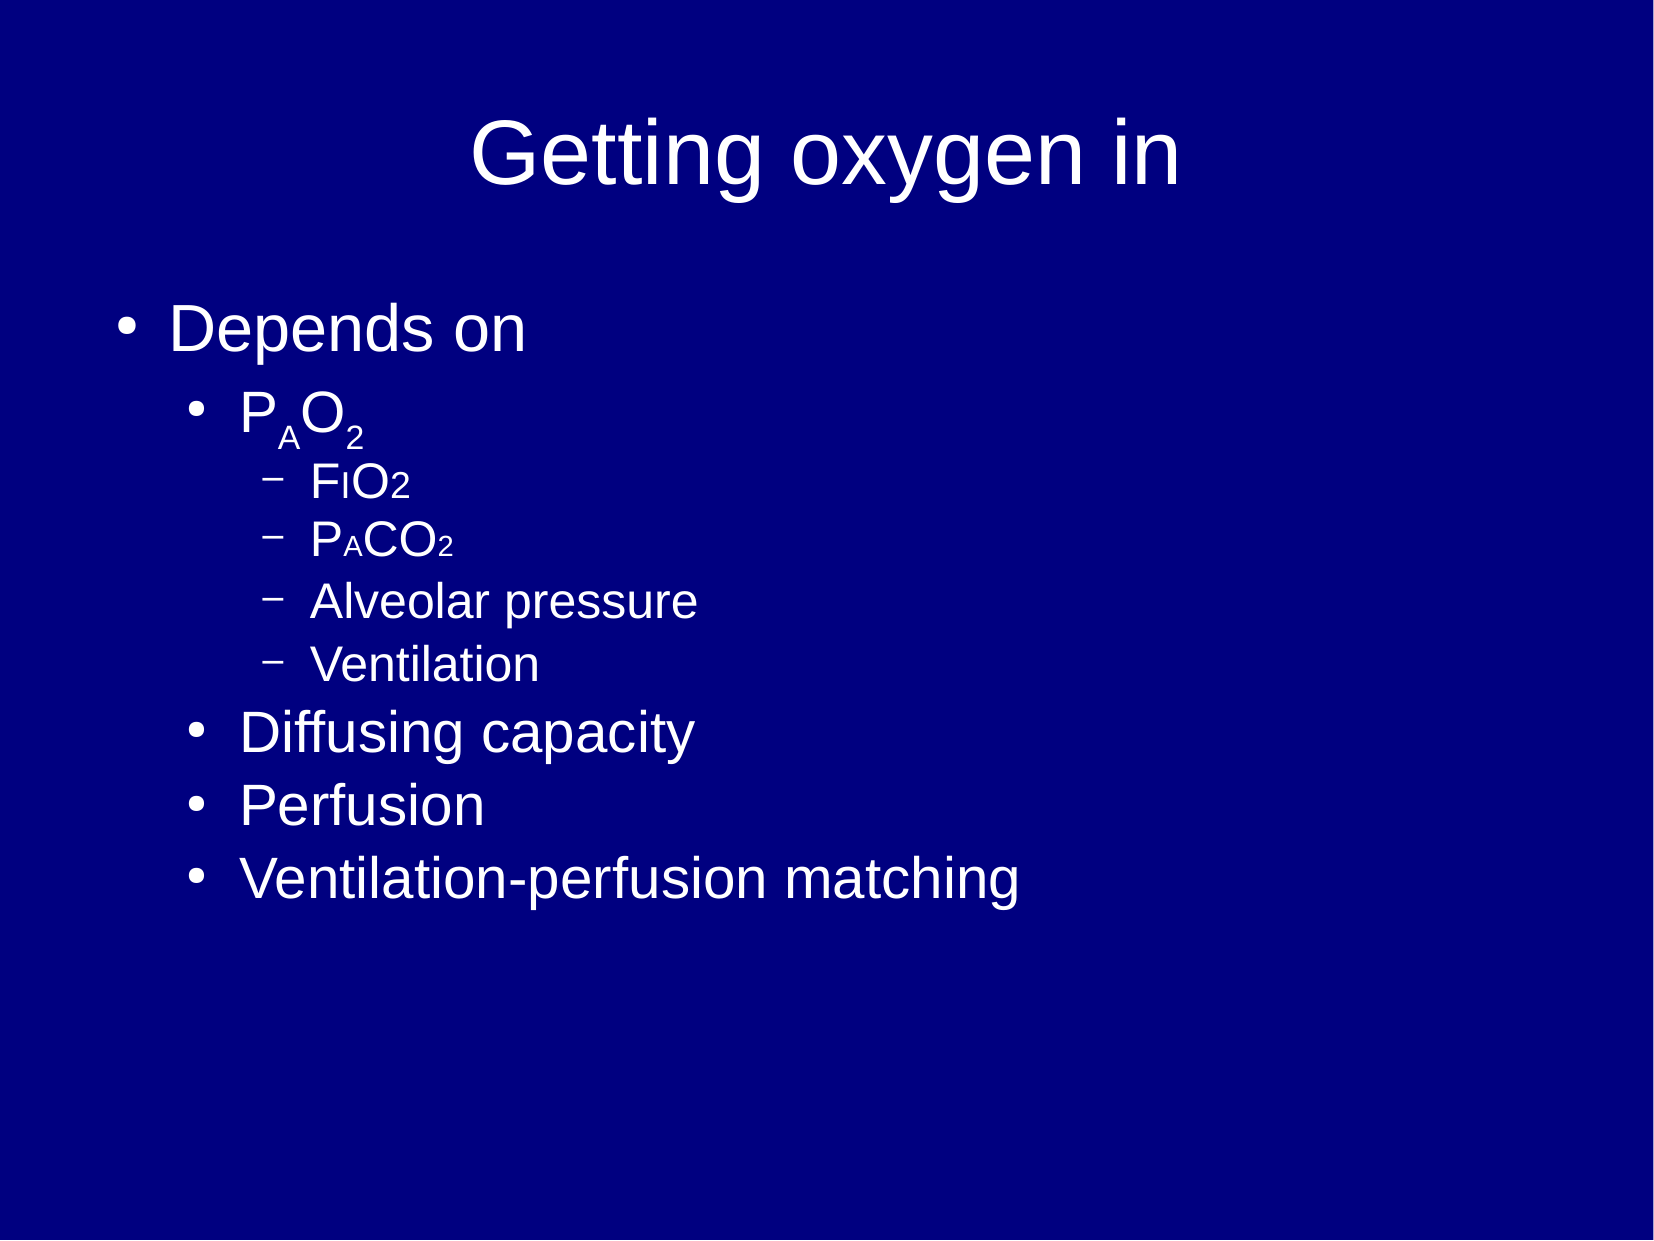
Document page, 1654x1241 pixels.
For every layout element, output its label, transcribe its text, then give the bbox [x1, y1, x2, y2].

title Getting oxygen in [82, 41, 1571, 265]
list Depends on PAO2 FIO2 PACO2 Alveolar pressure Ventilation Diffusing capacity Perfusion Ventilation-perfusion matching [82, 290, 1571, 1125]
